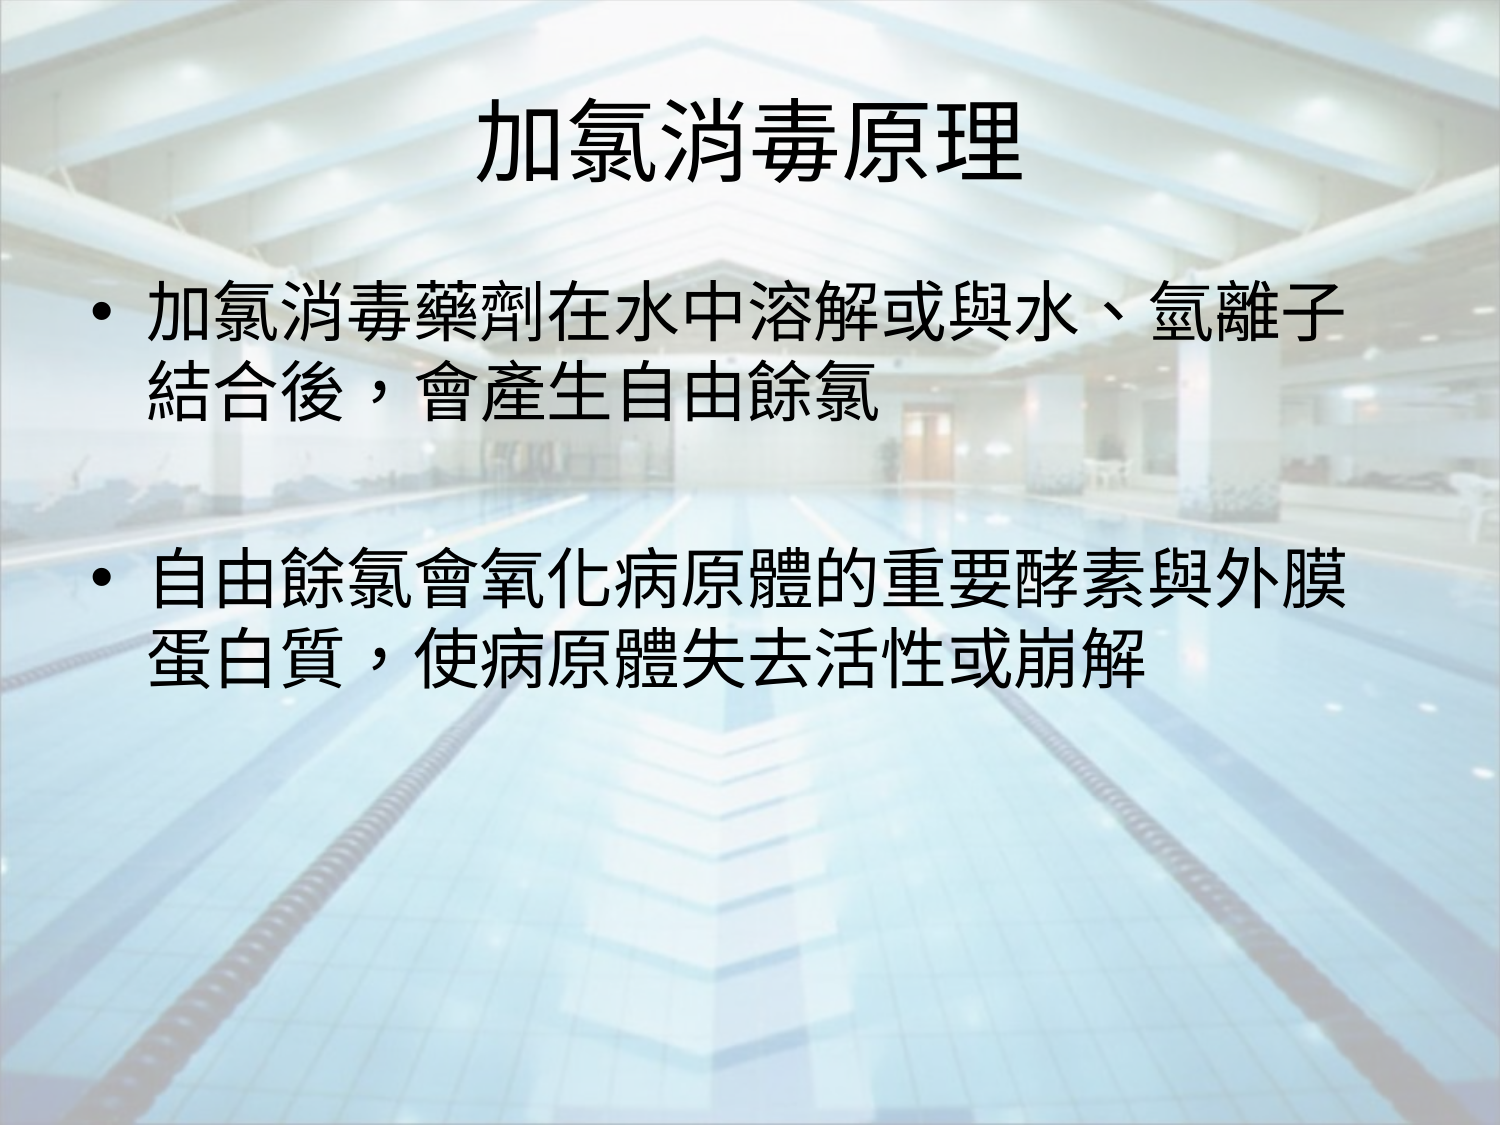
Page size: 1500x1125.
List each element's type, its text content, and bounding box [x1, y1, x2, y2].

title 加氯消毒原理 [75, 45, 1425, 233]
list 加氯消毒藥劑在水中溶解或與水、氫離子結合後，會產生自由餘氯 自由餘氯會氧化病原體的重要酵素與外膜蛋白質，使病原體失去活性或崩解 [75, 262, 1425, 1005]
